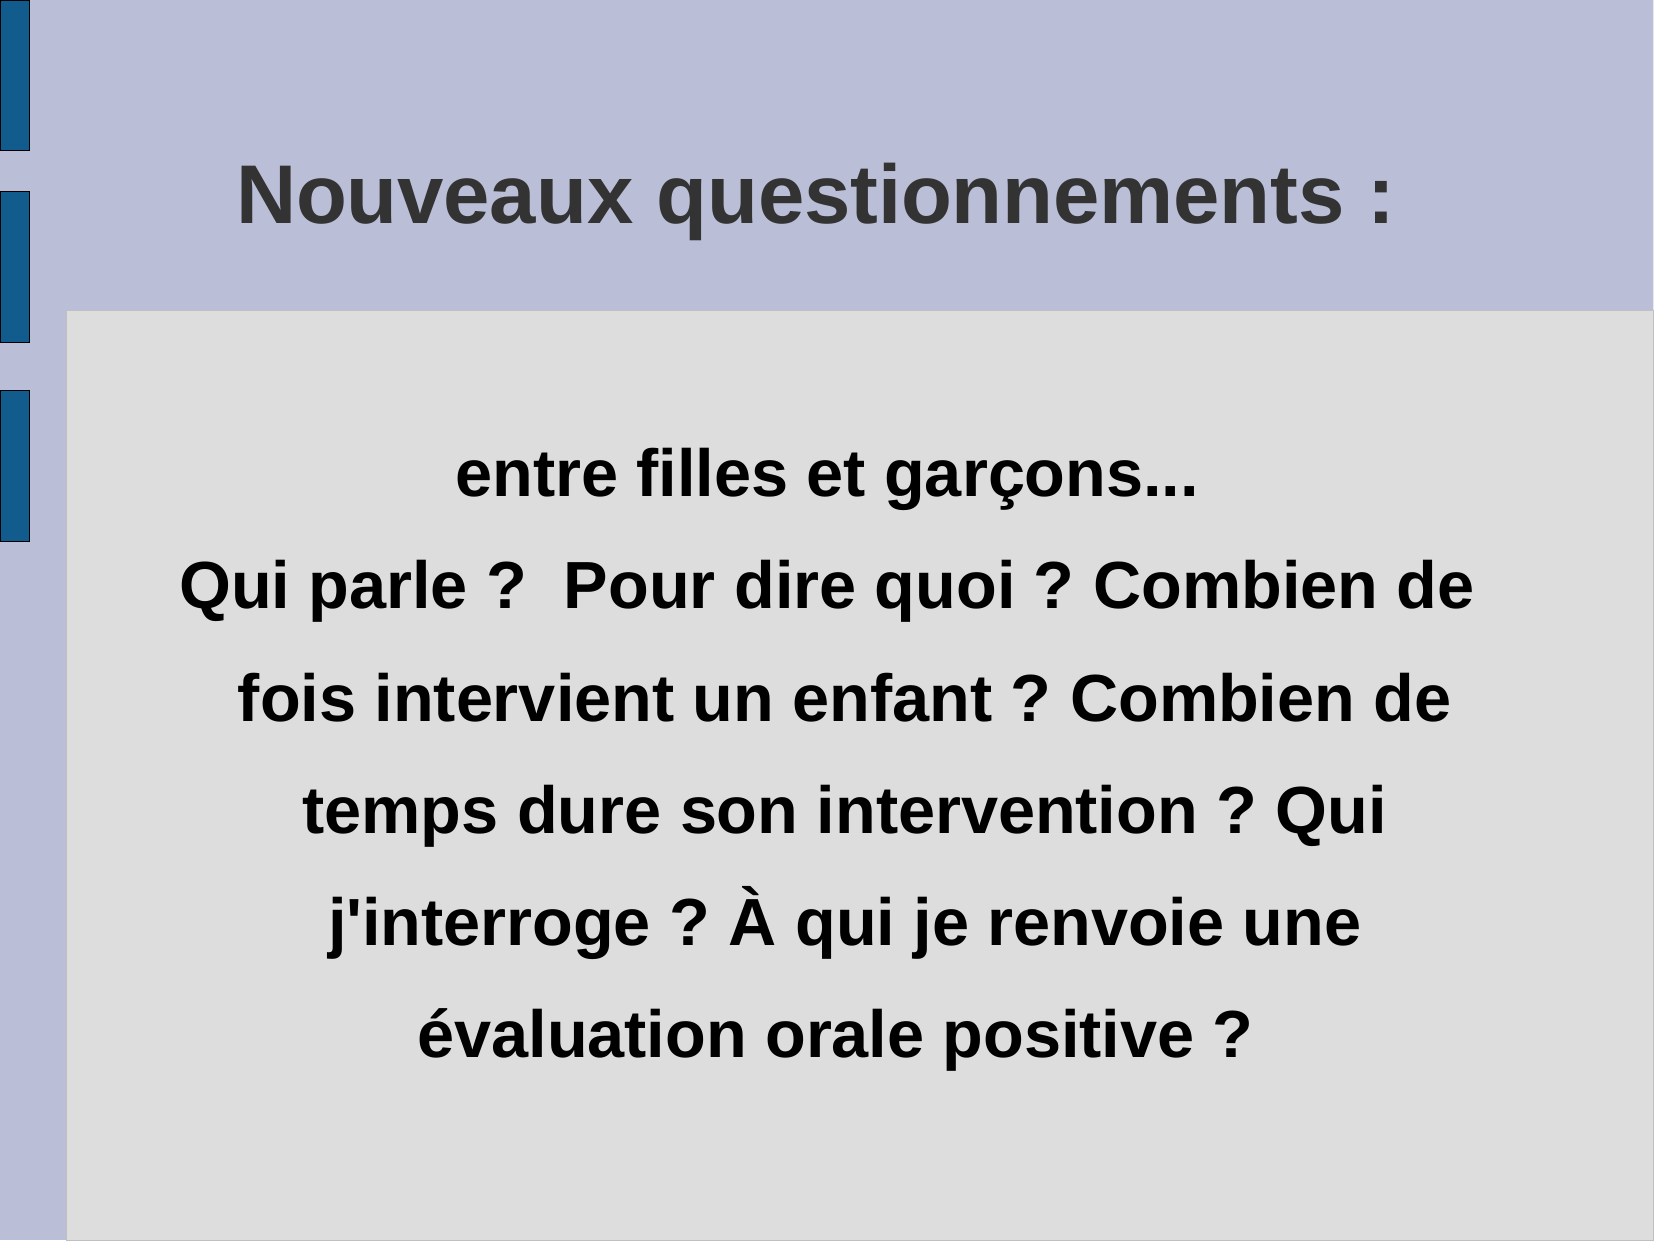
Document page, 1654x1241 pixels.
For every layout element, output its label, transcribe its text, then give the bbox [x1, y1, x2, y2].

title Nouveaux questionnements : [121, 91, 1534, 299]
subtitle entre filles et garçons... Qui parle ? Pour dire quoi ? Combien de fois intervient un enfant ? Combien de temps dure son intervention ? Qui j'interroge ? À qui je renvoie une évaluation orale positive ? [121, 344, 1534, 1127]
